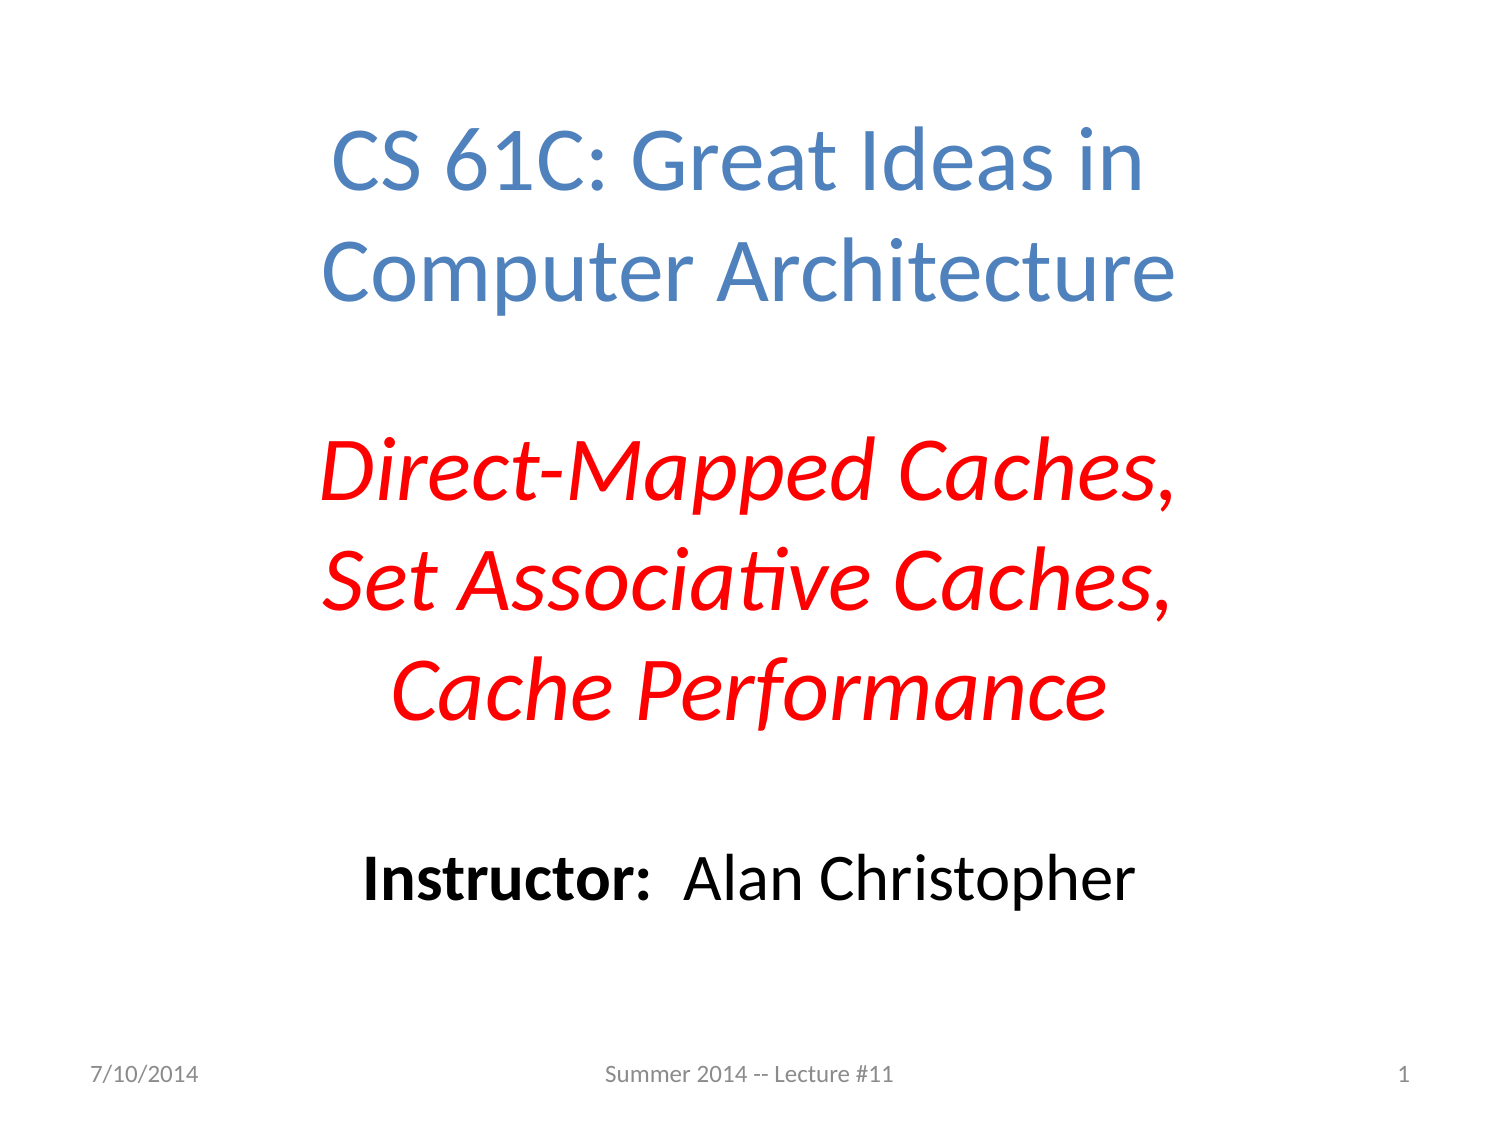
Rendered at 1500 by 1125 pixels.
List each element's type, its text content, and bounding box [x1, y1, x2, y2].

text_box CS 61C: Great Ideas in Computer Architecture Direct-Mapped Caches, Set Associative Caches, Cache Performance [0, 91, 1500, 829]
subtitle Instructor: Alan Christopher [0, 829, 1500, 927]
slide_number 7/10/2014 [75, 1042, 425, 1103]
slide_number <number> [1074, 1042, 1425, 1103]
footer Summer 2014 -- Lecture #11 [512, 1042, 988, 1103]
